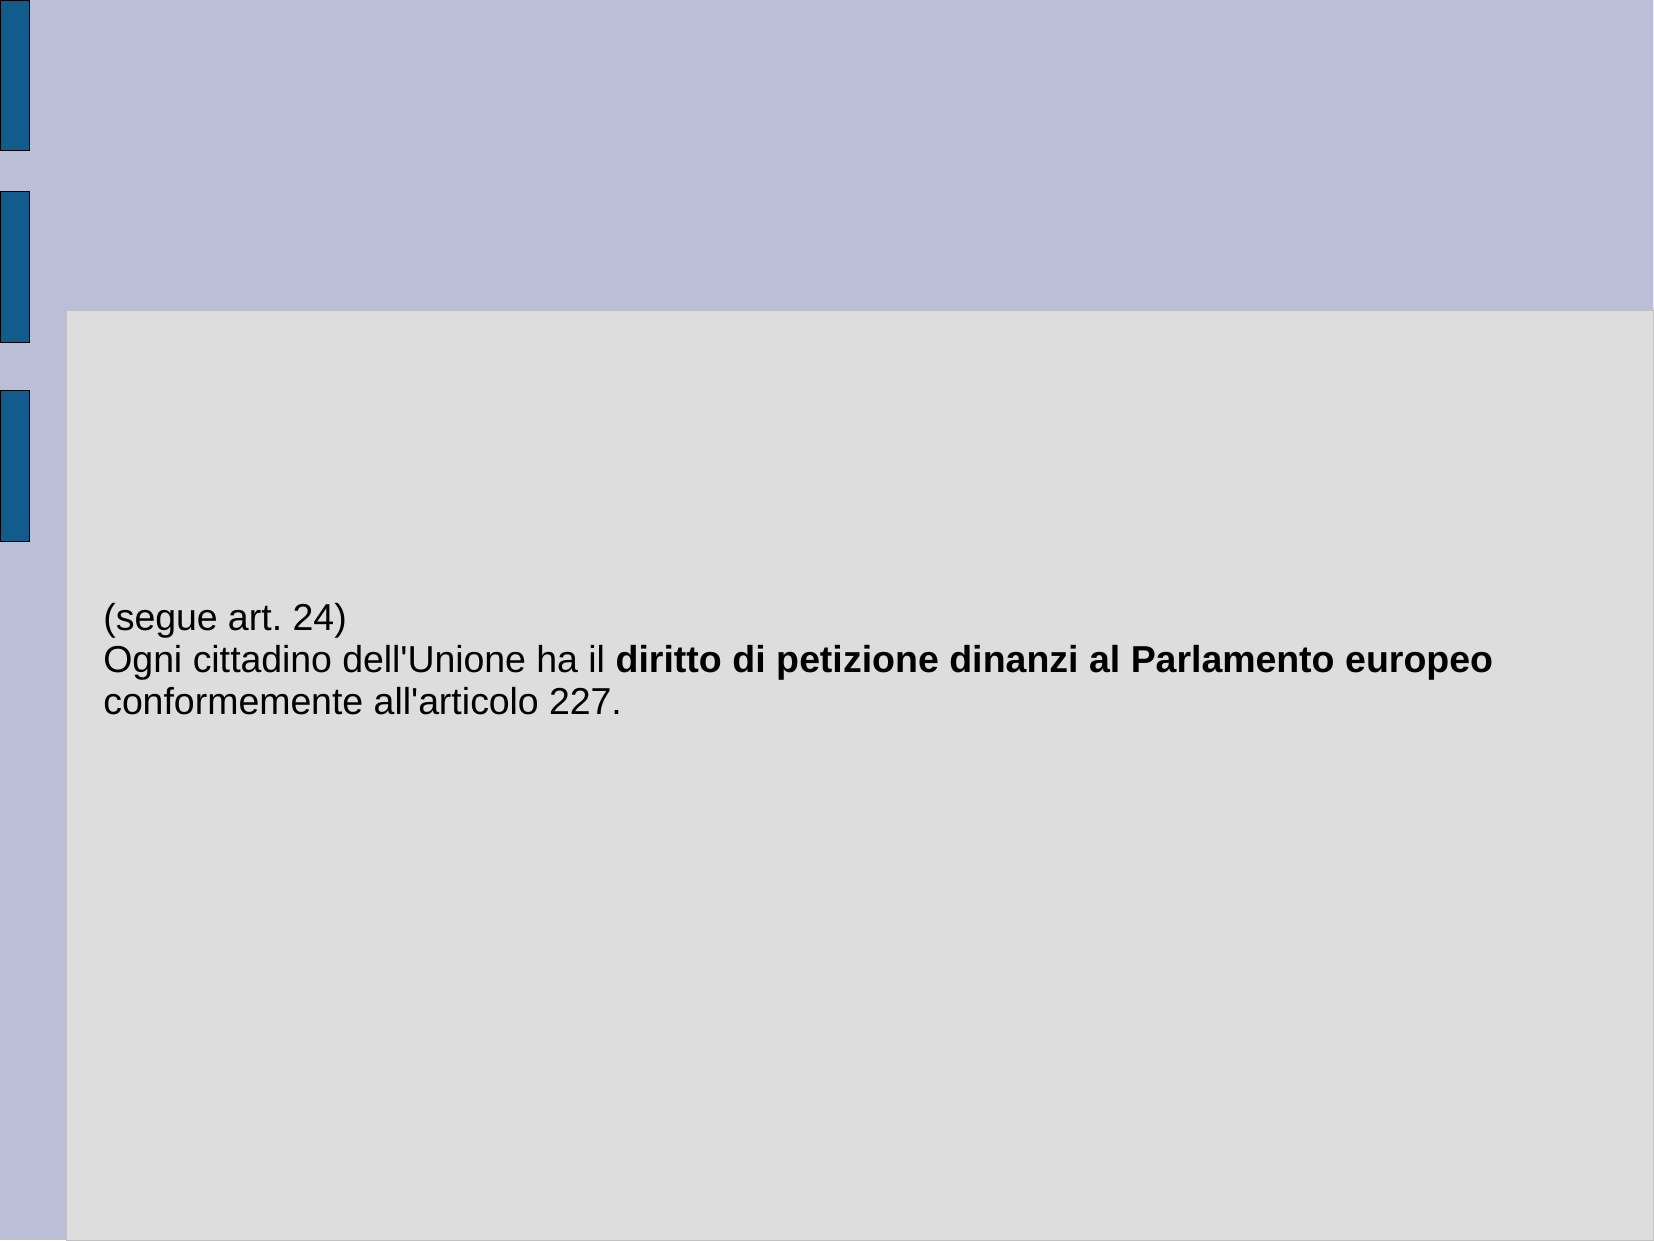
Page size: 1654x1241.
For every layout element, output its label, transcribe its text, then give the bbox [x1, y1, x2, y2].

text_box (segue art. 24) Ogni cittadino dell'Unione ha il diritto di petizione dinanzi al Parlamento europeo conformemente all'articolo 227. [88, 589, 1565, 732]
